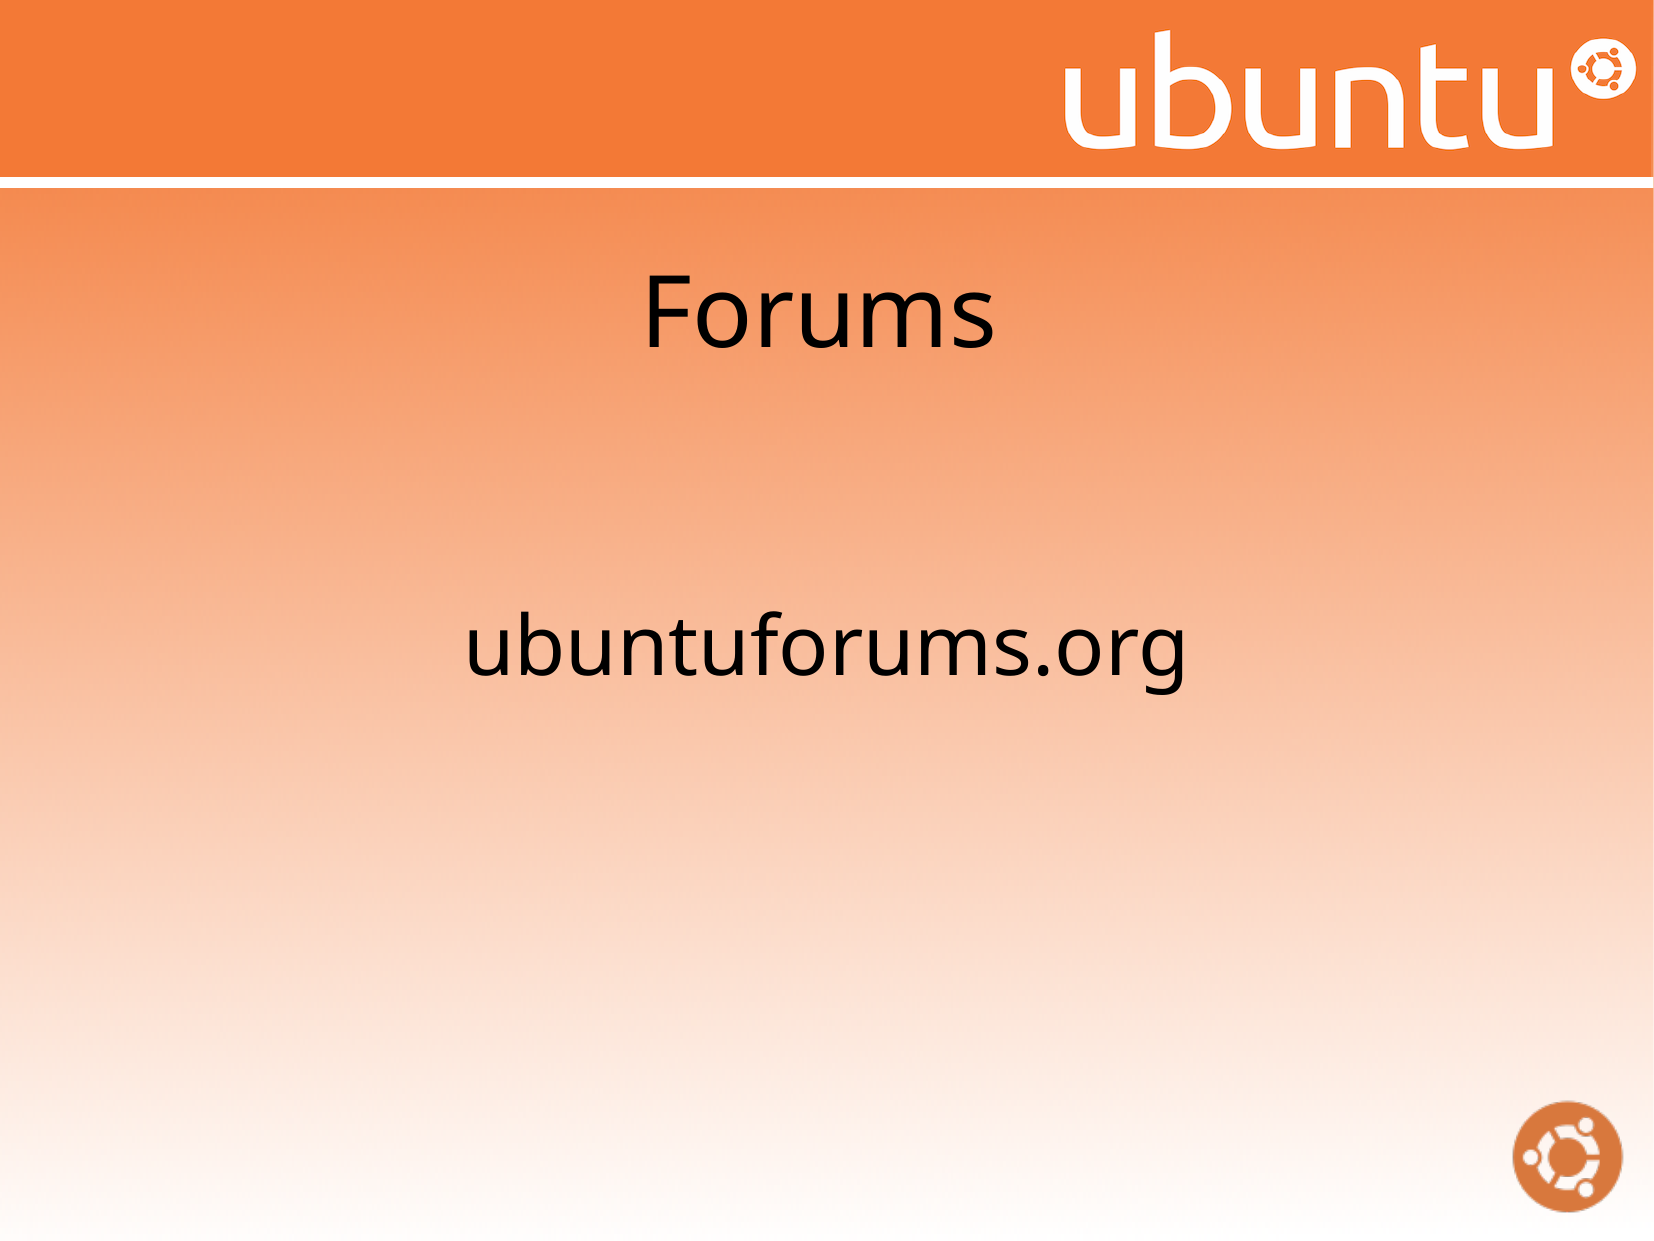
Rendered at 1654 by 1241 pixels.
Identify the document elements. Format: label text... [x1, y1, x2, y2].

picture [0, 0, 1654, 1241]
title Forums [75, 205, 1564, 413]
subtitle ubuntuforums.org [82, 290, 1571, 1109]
